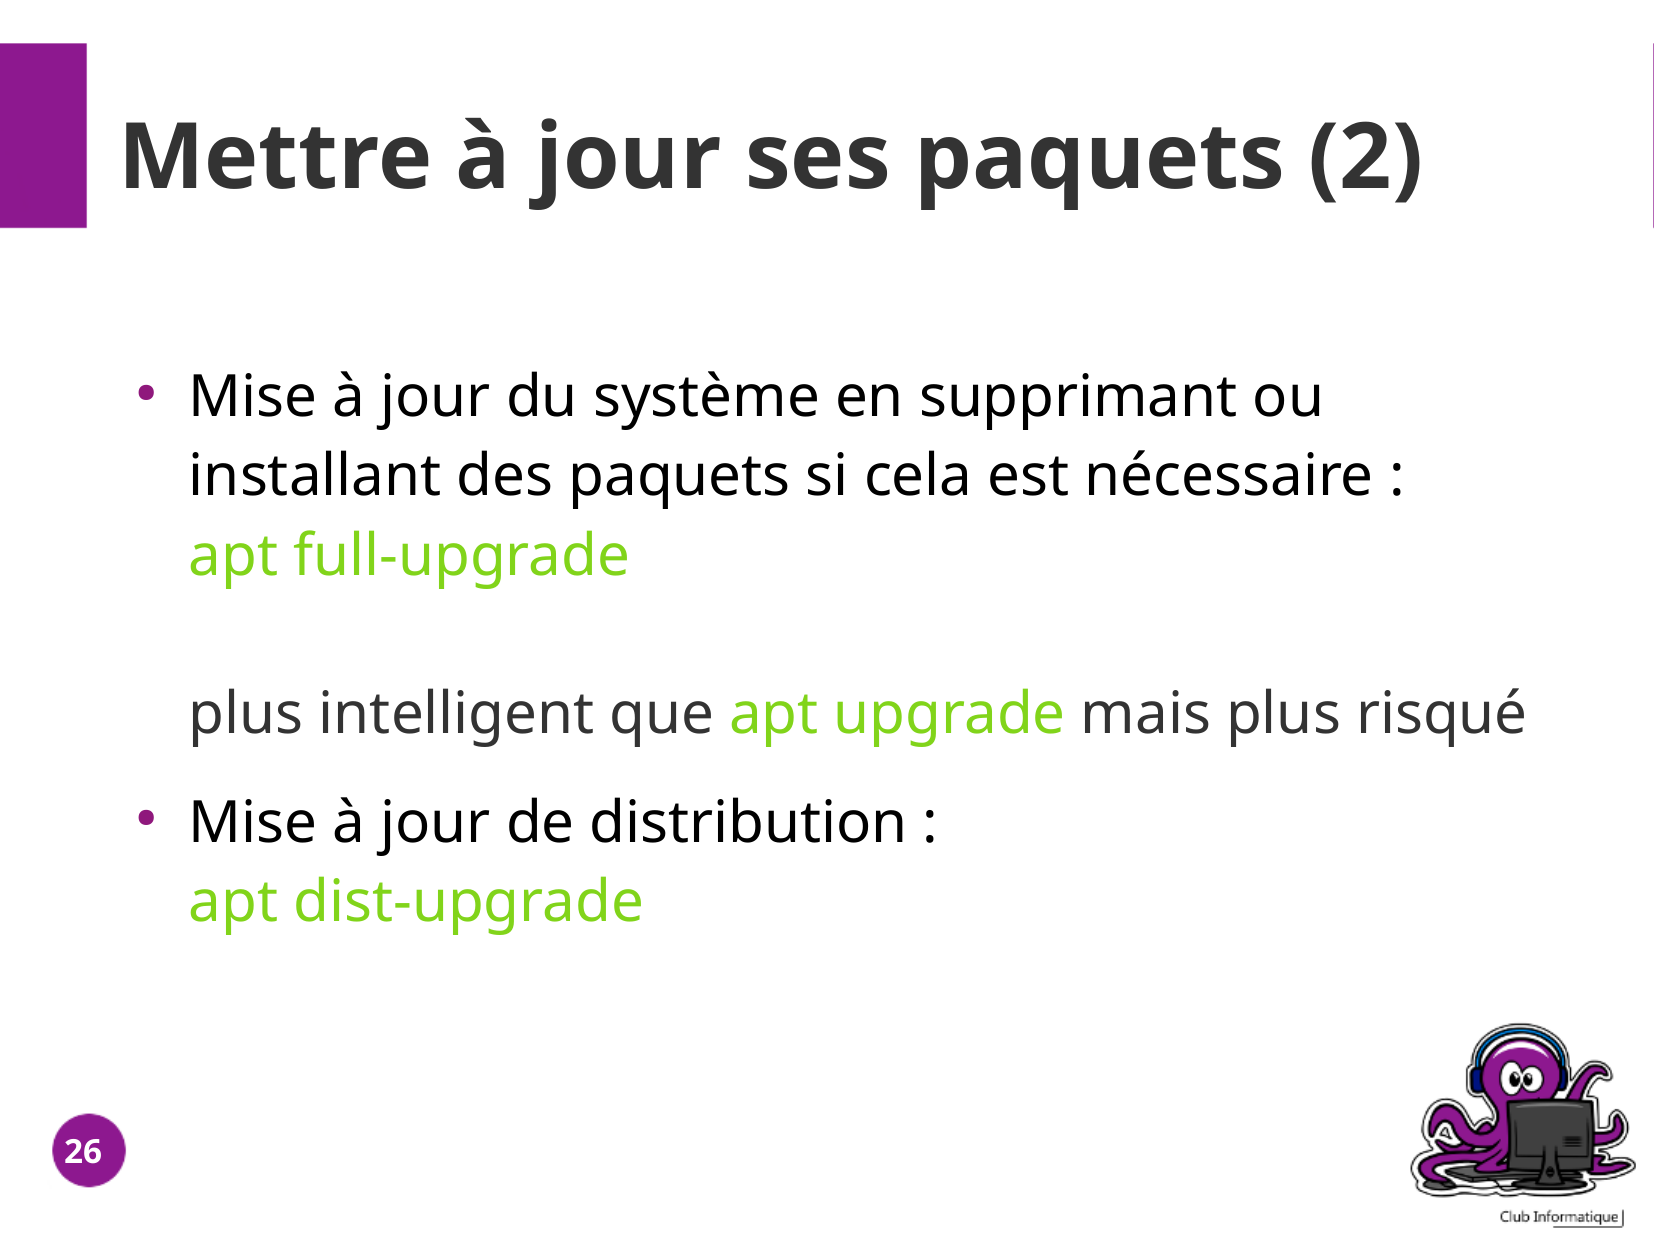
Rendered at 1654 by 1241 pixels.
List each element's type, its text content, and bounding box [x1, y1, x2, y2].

list Mise à jour du système en supprimant ou installant des paquets si cela est nécessaire : apt full-upgrade plus intelligent que apt upgrade mais plus risqué Mise à jour de distribution : apt dist-upgrade [118, 354, 1536, 1074]
picture [0, 0, 1654, 1241]
title Mettre à jour ses paquets (2) [118, 45, 1654, 260]
